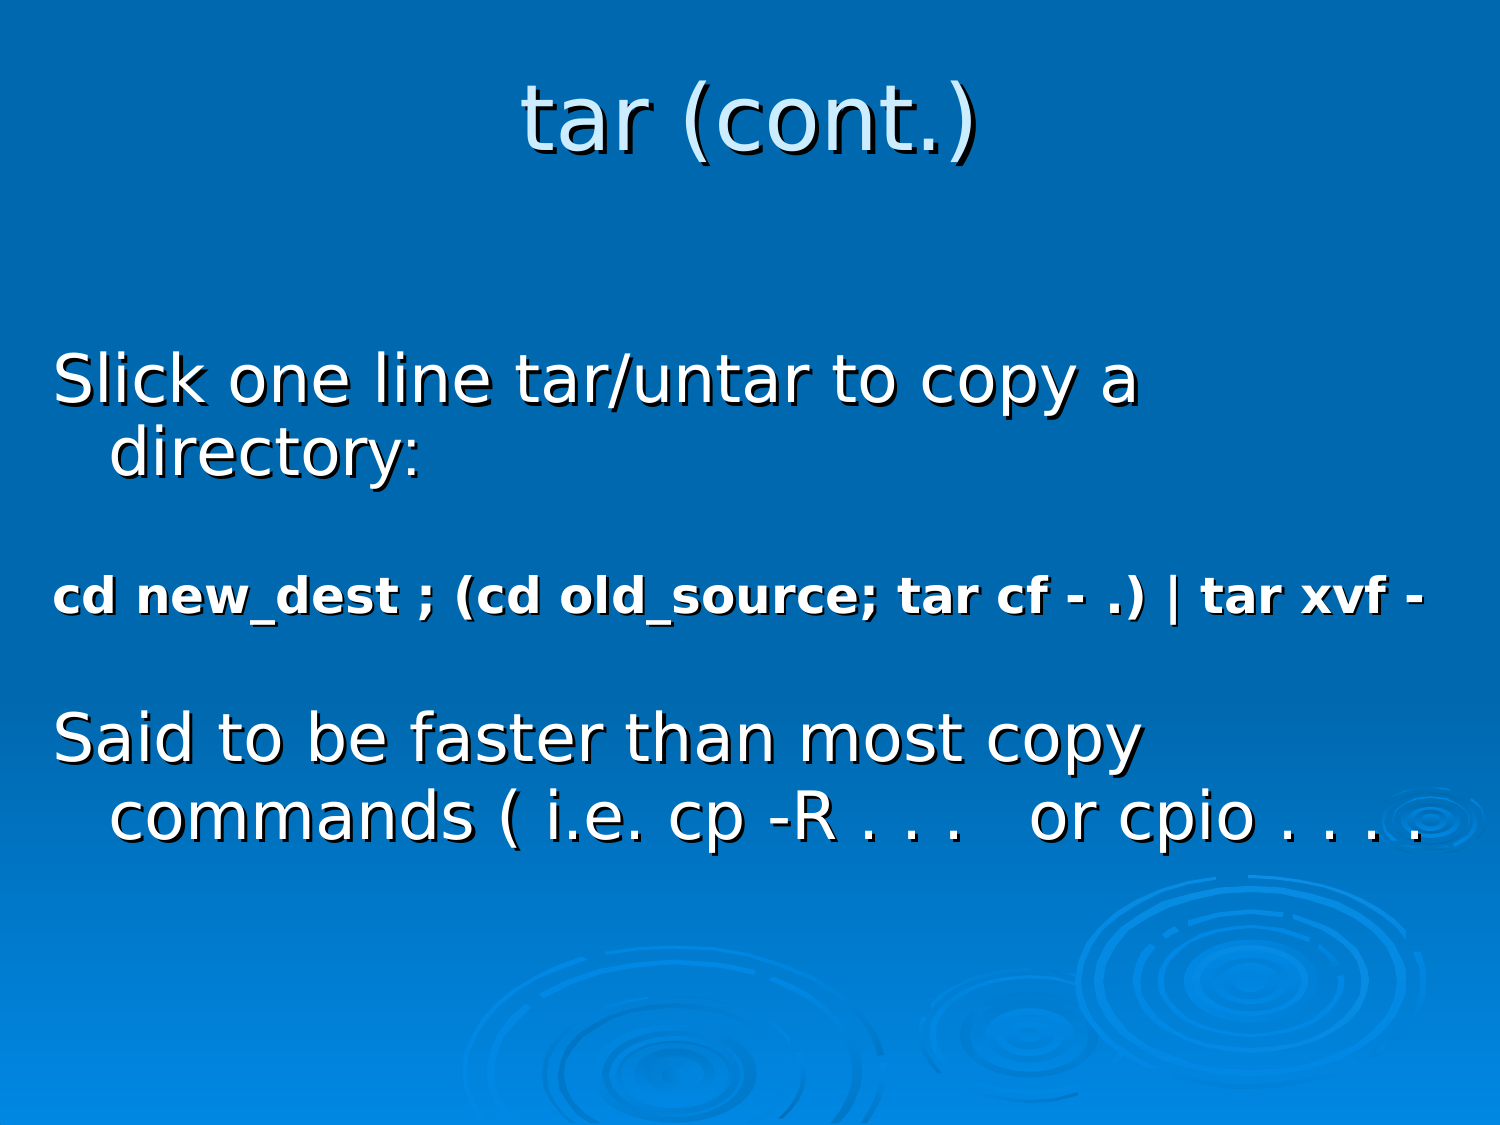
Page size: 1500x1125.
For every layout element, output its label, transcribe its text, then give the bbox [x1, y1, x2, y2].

title tar (cont.) [75, 45, 1426, 196]
list Slick one line tar/untar to copy a directory: cd new_dest ; (cd old_source; tar cf - .) | tar xvf - Said to be faster than most copy commands ( i.e. cp -R . . . or cpio . . . . [37, 337, 1463, 1076]
